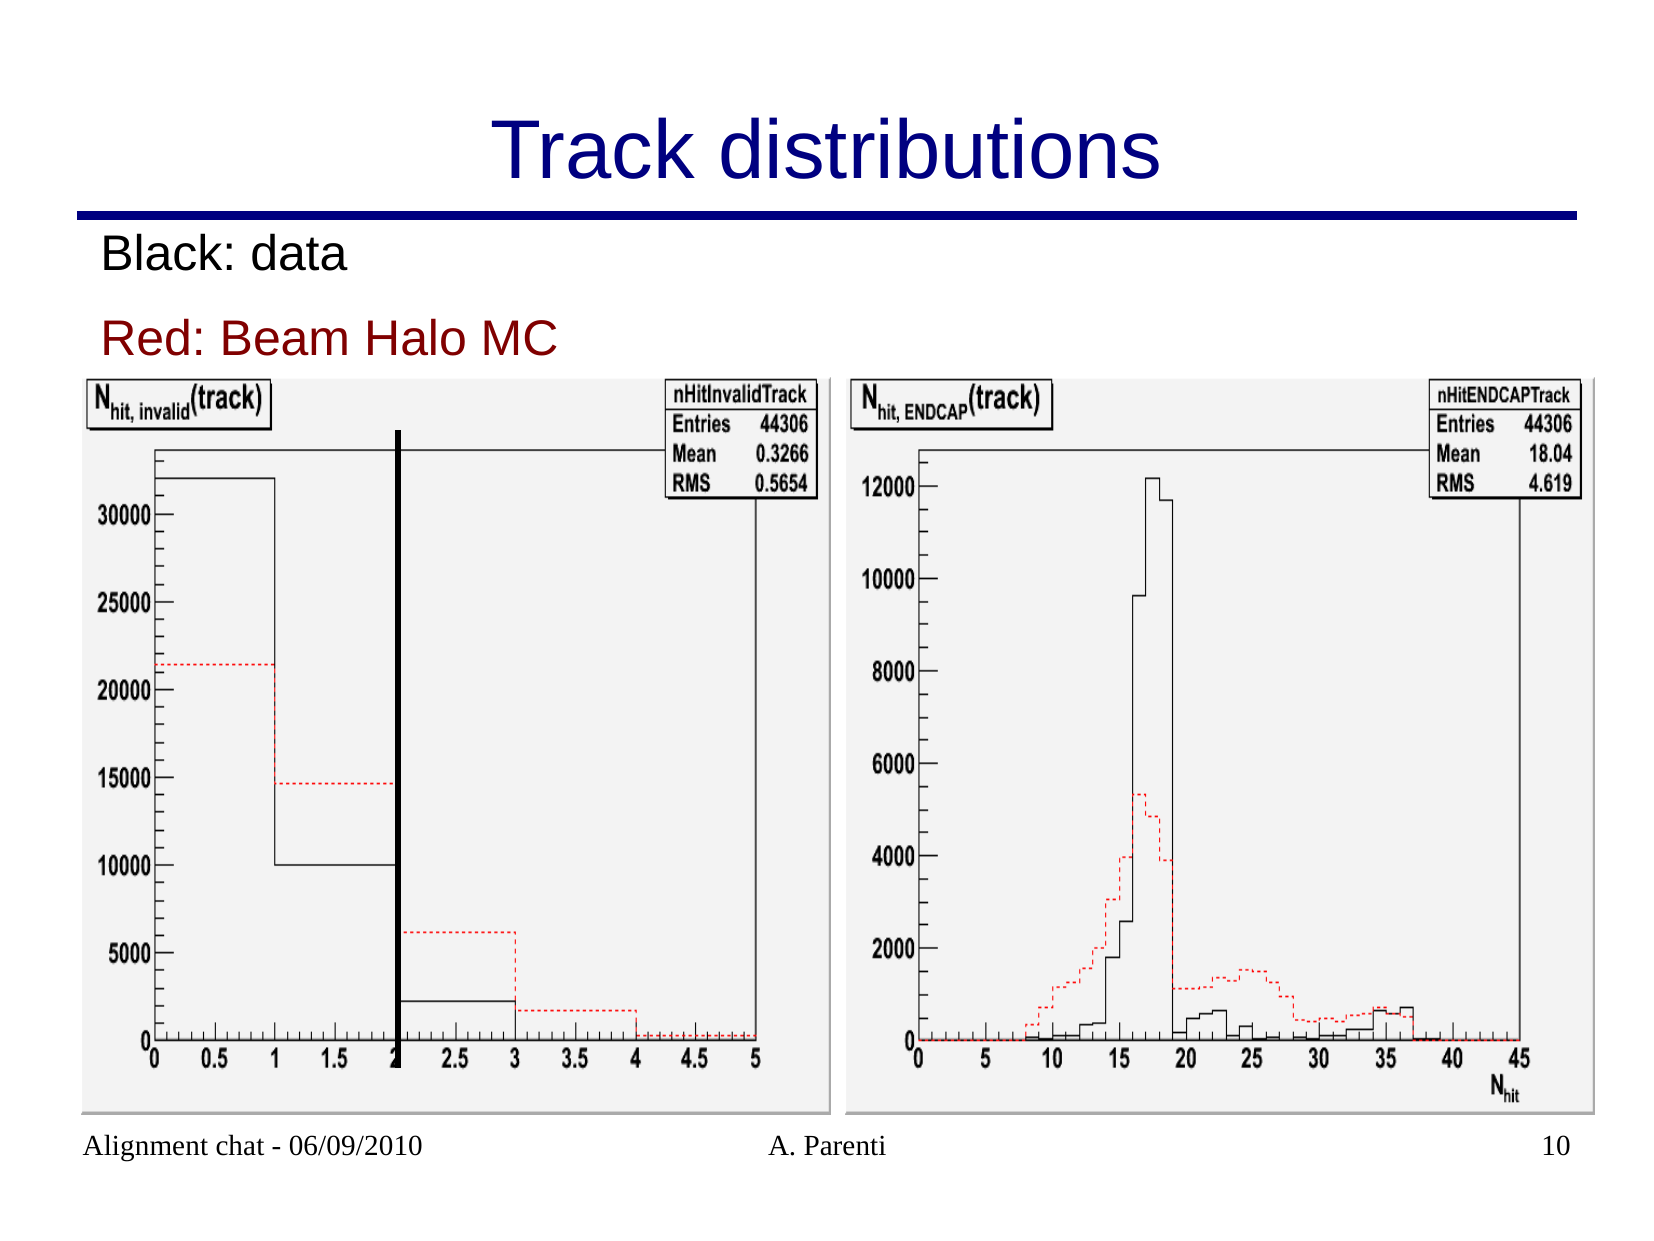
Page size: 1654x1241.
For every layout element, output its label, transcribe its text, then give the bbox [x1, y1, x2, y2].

picture [80, 376, 831, 1115]
picture [844, 376, 1595, 1115]
list Black: data Red: Beam Halo MC [82, 225, 1571, 1109]
title Track distributions [82, 75, 1571, 225]
